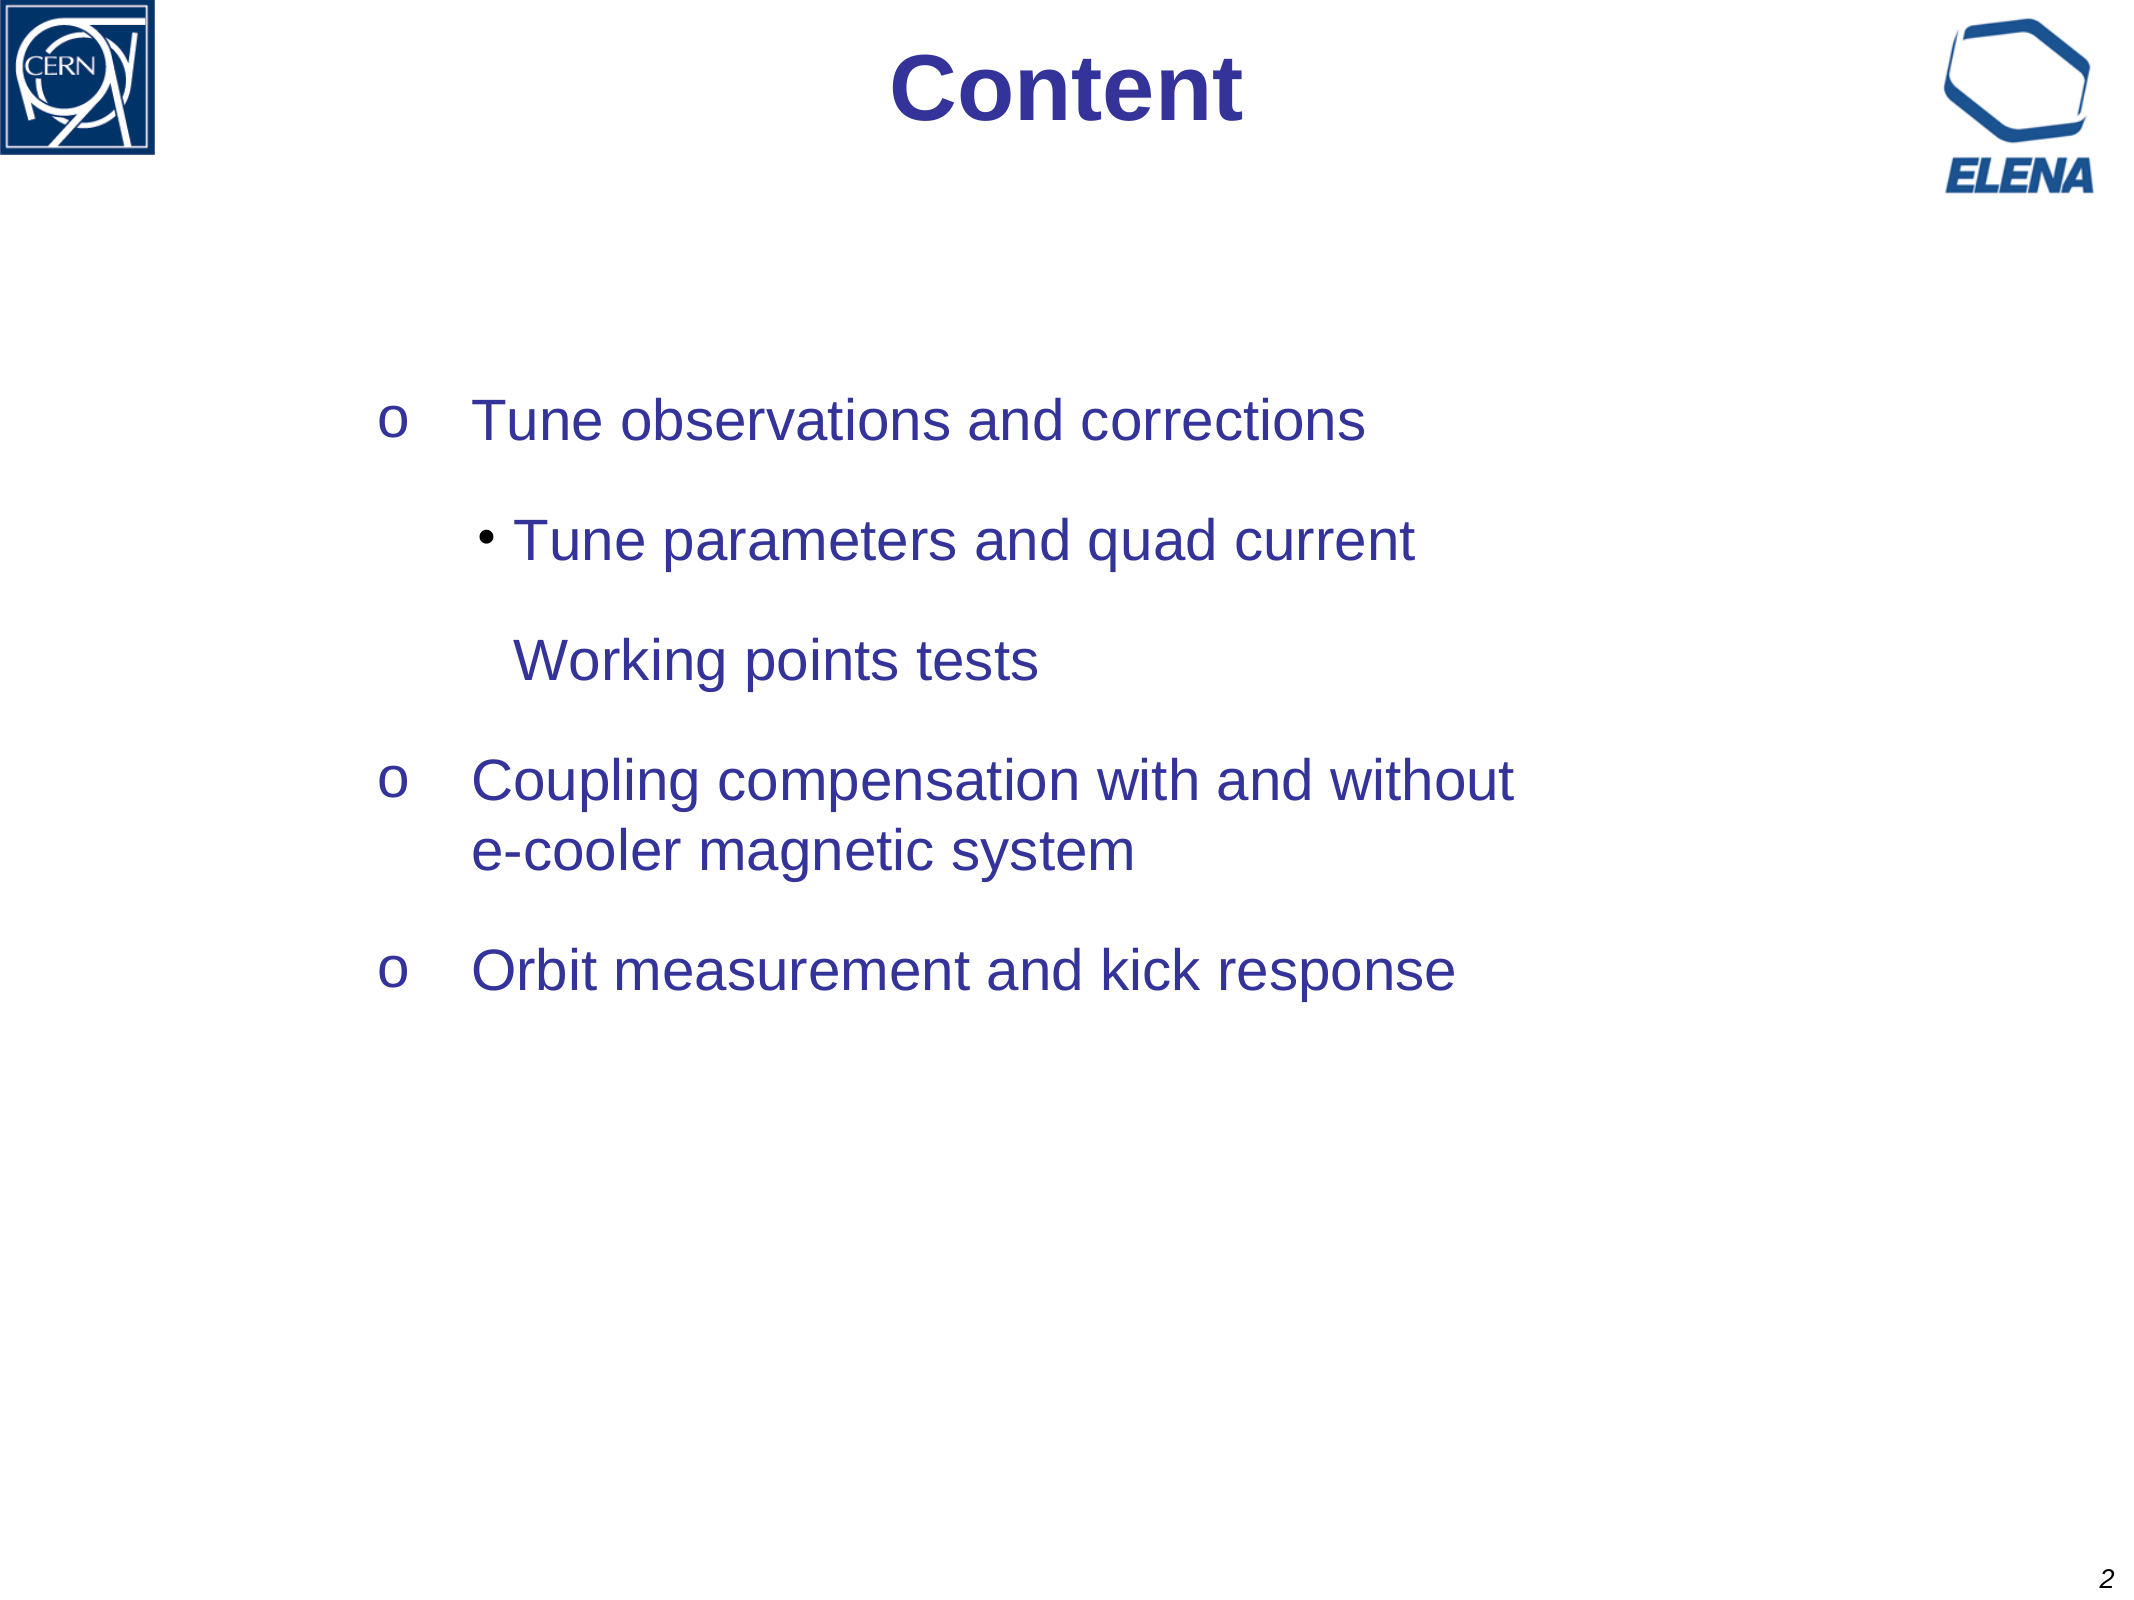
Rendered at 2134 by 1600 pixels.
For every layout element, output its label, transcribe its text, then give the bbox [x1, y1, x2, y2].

text_box <number> [2082, 1554, 2132, 1600]
picture [0, 0, 155, 155]
text_box Tune observations and corrections Tune parameters and quad current Working points tests Coupling compensation with and without e-cooler magnetic system Orbit measurement and kick response [311, 375, 1591, 1201]
text_box Content [208, 10, 1926, 157]
picture [1924, 10, 2117, 206]
